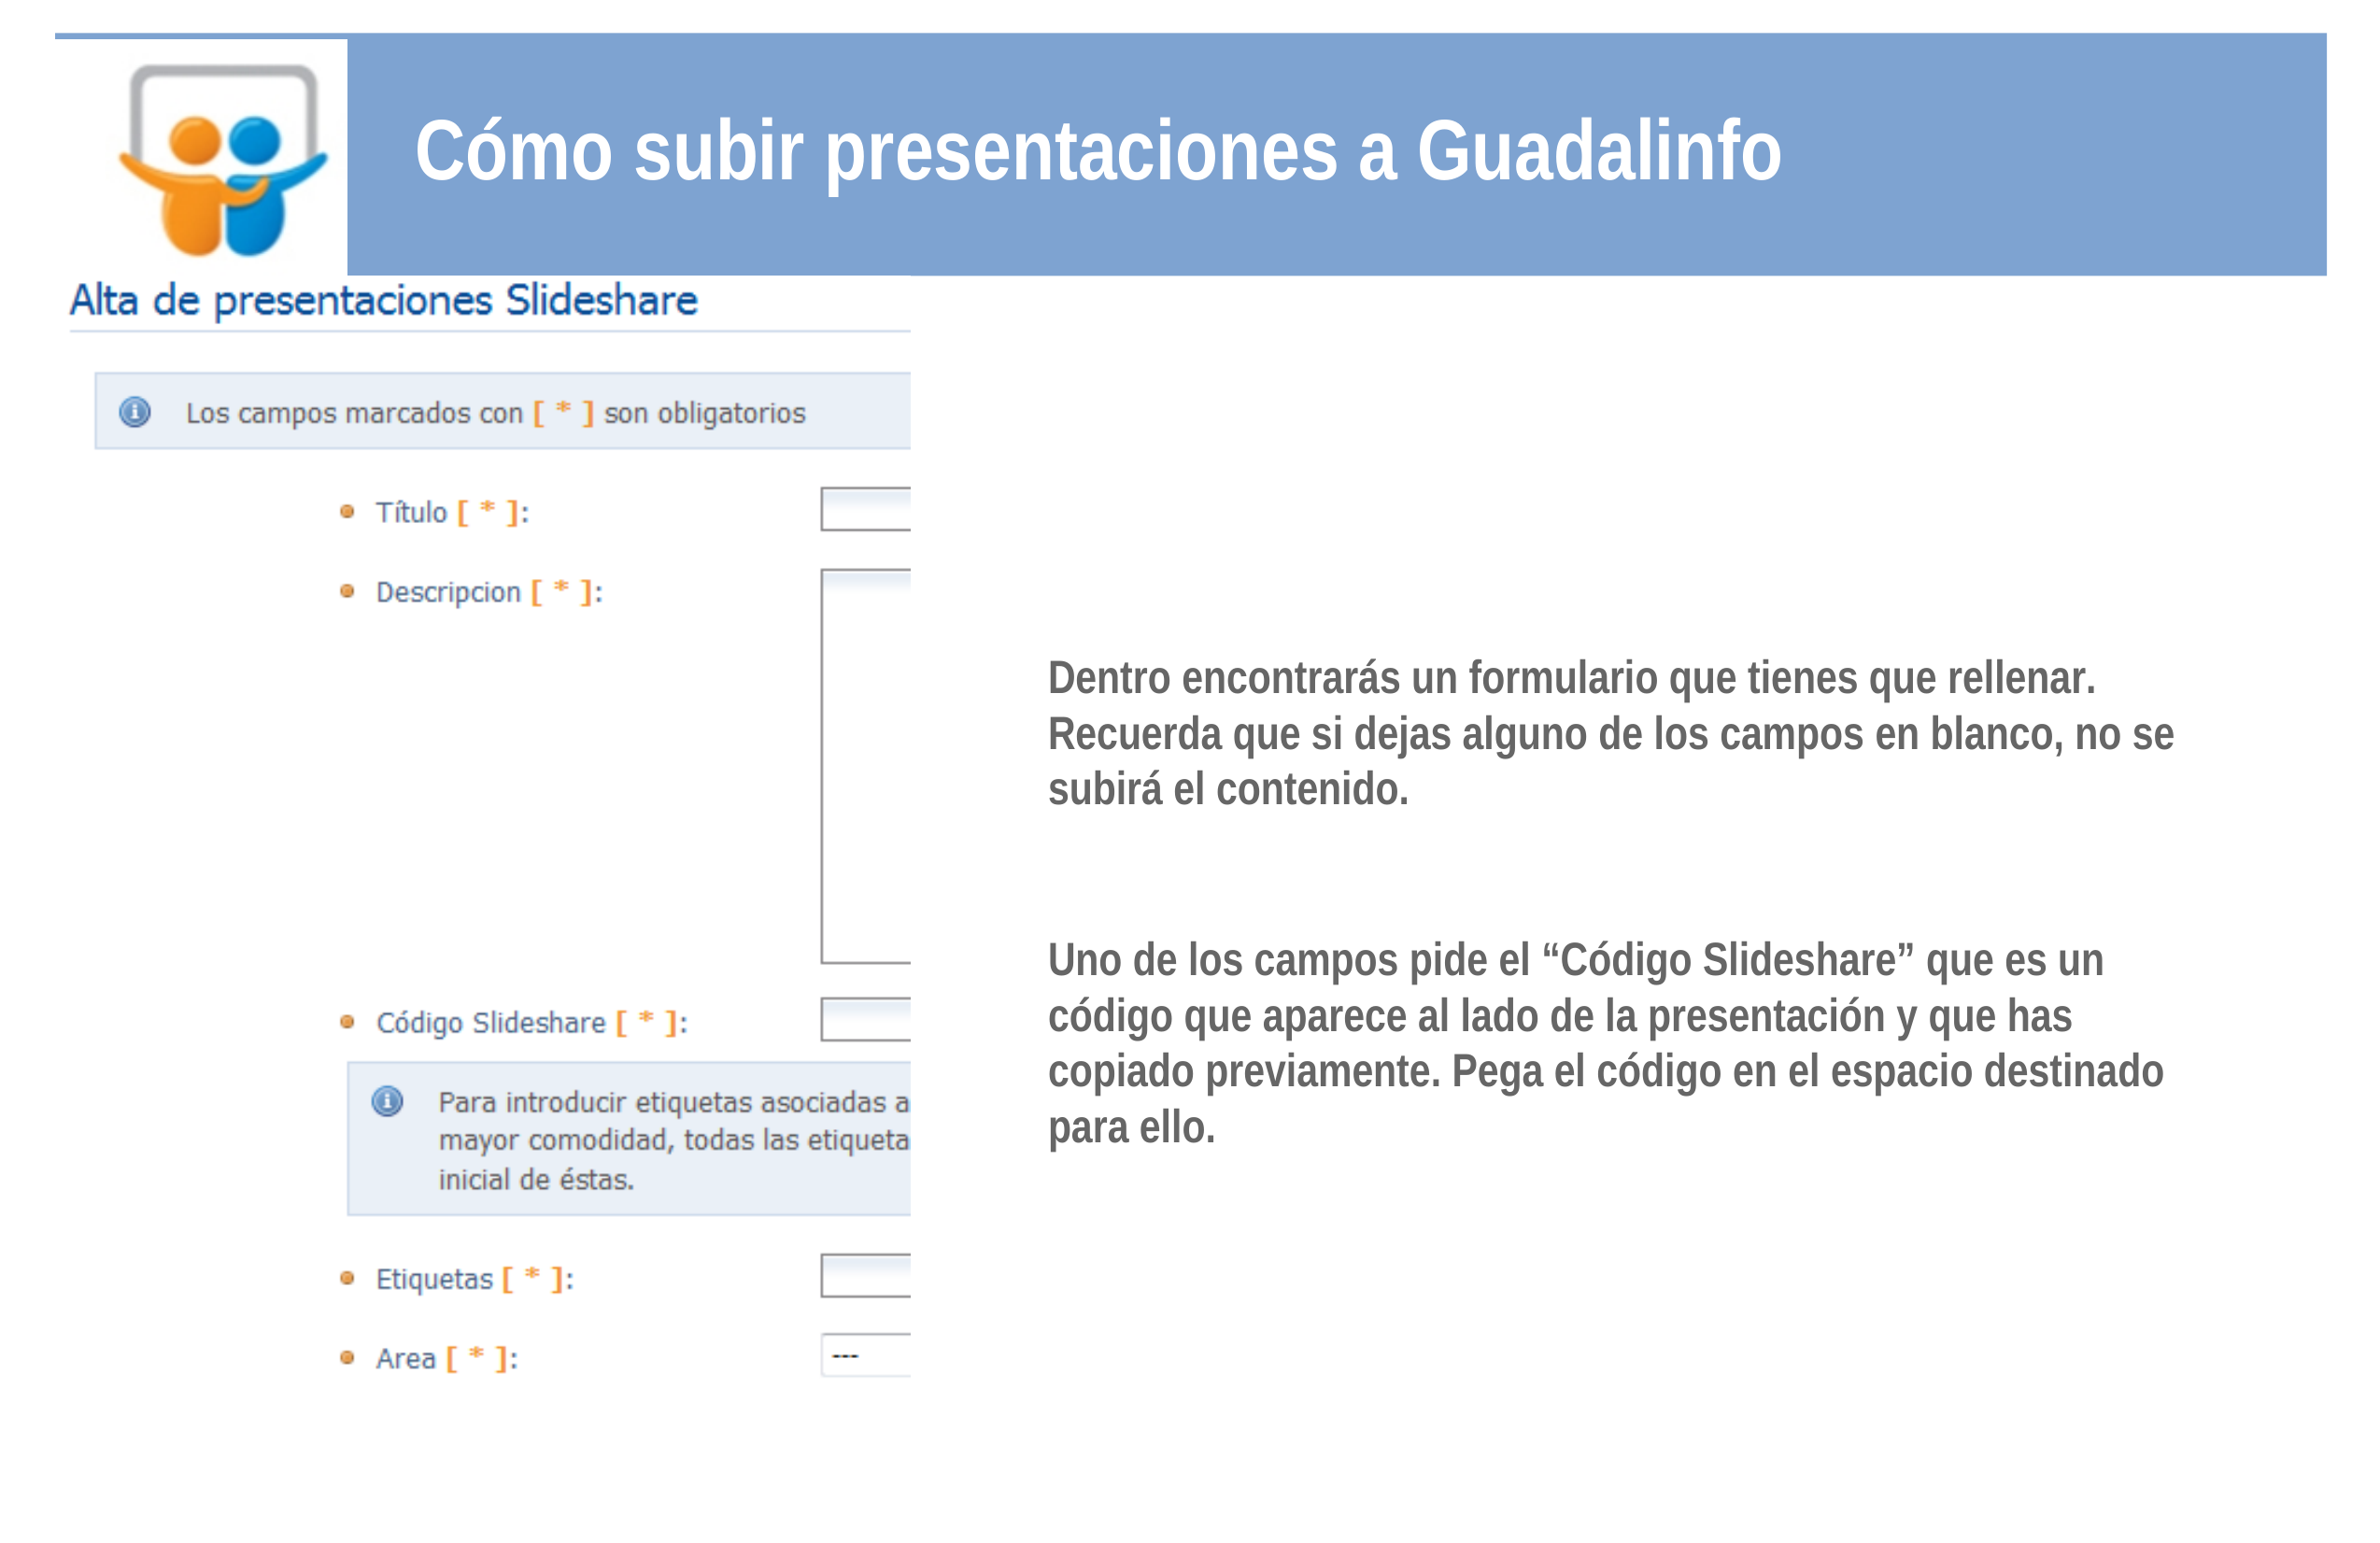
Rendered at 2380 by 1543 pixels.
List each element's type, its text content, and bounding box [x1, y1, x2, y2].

text_box [55, 33, 2328, 276]
text_box Dentro encontrarás un formulario que tienes que rellenar. Recuerda que si dejas alguno de los campos en blanco, no se subirá el contenido. [1048, 628, 2179, 835]
text_box Uno de los campos pide el “Código Slideshare” que es un código que aparece al lado de la presentación y que has copiado previamente. Pega el código en el espacio destinado para ello. [1048, 932, 2179, 1150]
text_box Cómo subir presentaciones a Guadalinfo [401, 85, 2097, 221]
picture [52, 39, 911, 1407]
